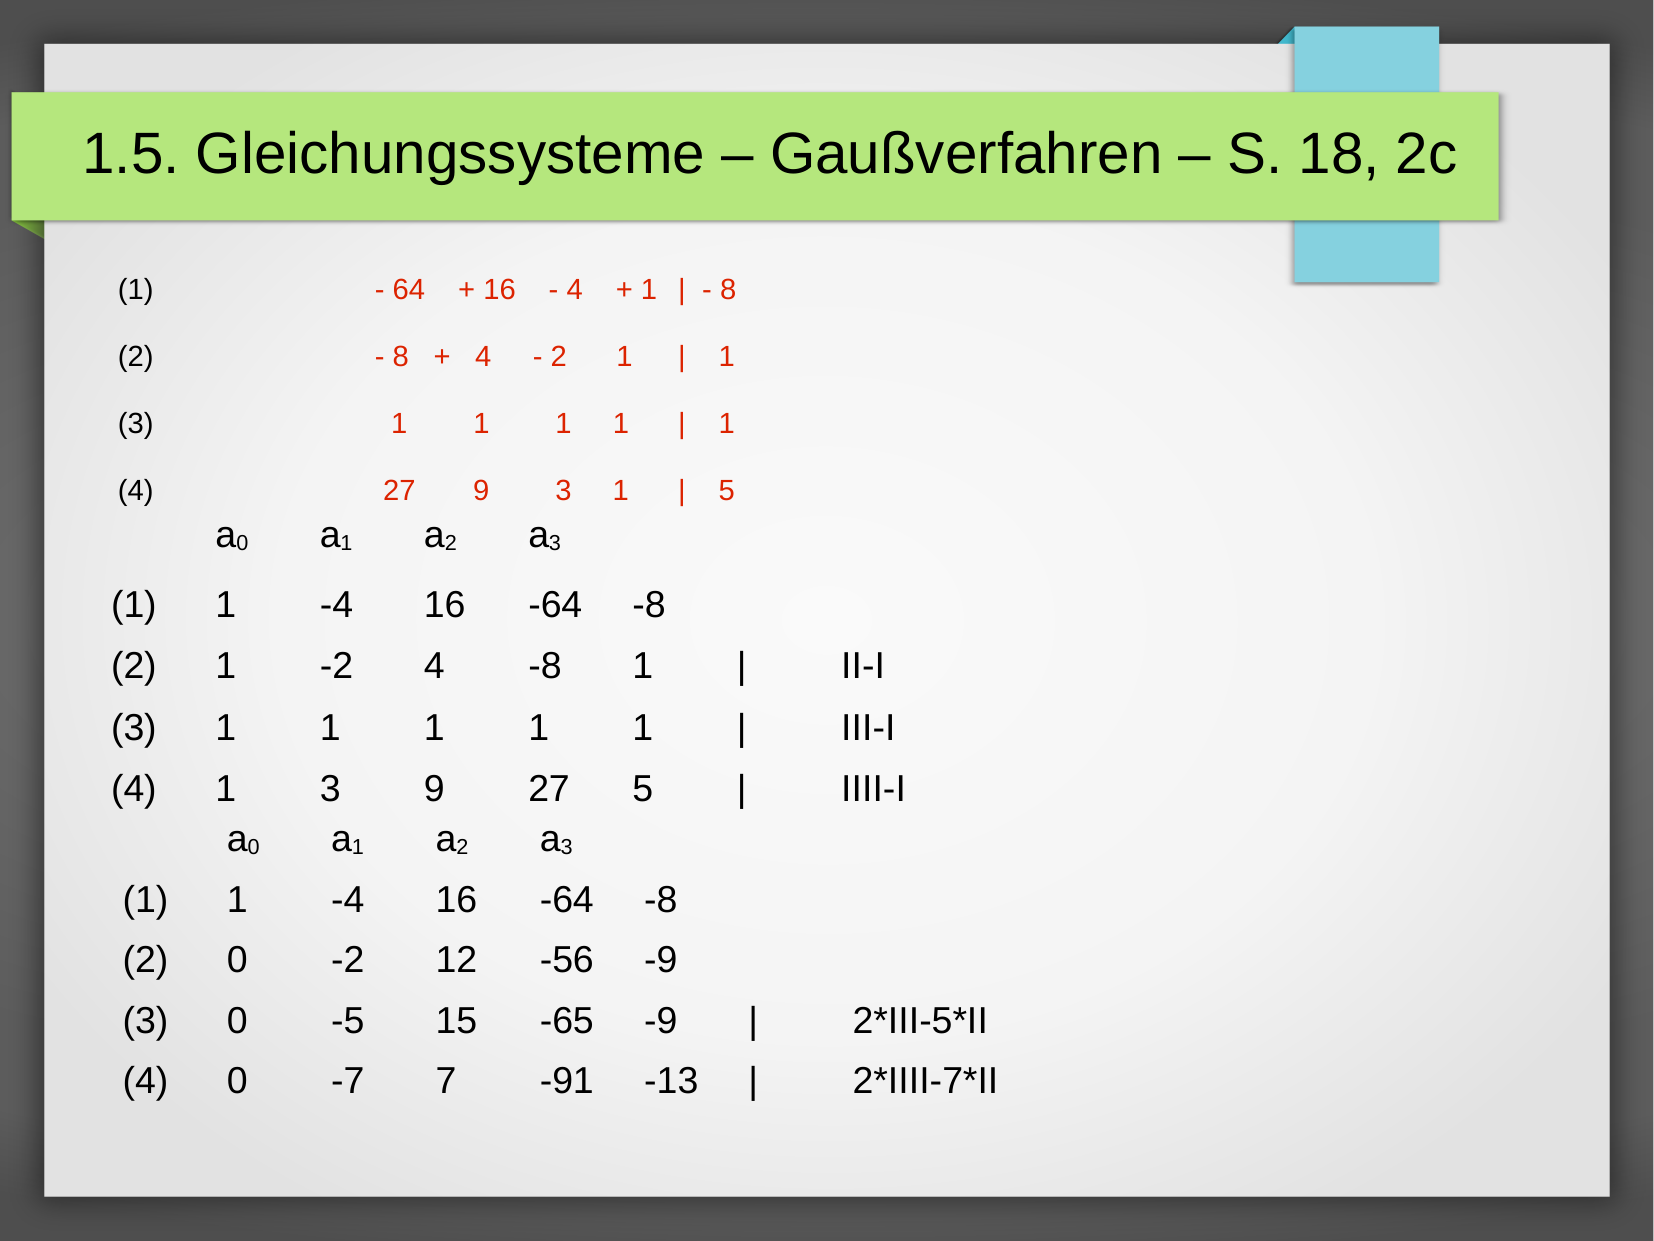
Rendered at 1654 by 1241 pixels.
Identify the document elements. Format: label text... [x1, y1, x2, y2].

table_cell -8 [629, 871, 734, 931]
table_header a2 [409, 506, 514, 576]
table_cell -64 [514, 576, 618, 637]
table_cell 9 [409, 759, 514, 810]
table_header a3 [525, 810, 629, 871]
table_cell (3) [96, 698, 201, 759]
table_header [722, 506, 826, 576]
table_header [96, 506, 201, 576]
table_cell -8 [514, 637, 618, 698]
table_cell IIII-I [826, 759, 931, 810]
table_cell -9 [629, 991, 734, 1052]
table_cell | [722, 698, 826, 759]
table_cell (1) [108, 871, 212, 931]
table_cell II-I [826, 637, 931, 698]
table_cell 12 [421, 931, 525, 991]
table_cell -7 [316, 1052, 421, 1112]
table_cell 16 [421, 871, 525, 931]
table_cell 2*III-5*II [838, 991, 1033, 1052]
table_header [618, 506, 722, 576]
table_cell (4) [108, 1052, 212, 1112]
table_cell (2) [96, 637, 201, 698]
table_cell 1 [212, 871, 316, 931]
table_cell (4) [96, 759, 201, 820]
table_cell 3 [305, 759, 409, 810]
table_header a0 [201, 506, 305, 576]
table_cell -8 [618, 576, 722, 637]
table_cell -2 [305, 637, 409, 698]
table_header a2 [421, 810, 525, 871]
table_cell -5 [316, 991, 421, 1052]
table_cell -64 [525, 871, 629, 931]
table_cell | [734, 1052, 838, 1112]
text_box - 64 + 16 - 4 + 1 | - 8 - 8 + 4 - 2 1 | 1 1 1 1 1 | 1 27 9 3 1 | 5 [103, 249, 1261, 554]
table_cell 16 [409, 576, 514, 637]
table_cell 7 [421, 1052, 525, 1112]
table_cell -4 [316, 871, 421, 931]
table_cell 1 [305, 698, 409, 759]
title 1.5. Gleichungssysteme – Gaußverfahren – S. 18, 2c [82, 94, 1465, 213]
table_cell [722, 576, 826, 637]
table_cell -65 [525, 991, 629, 1052]
table_cell | [722, 759, 826, 810]
table_cell [734, 931, 838, 991]
table_cell -91 [525, 1052, 629, 1112]
table_cell 1 [201, 698, 305, 759]
picture [0, 0, 1654, 1241]
table_cell [826, 576, 931, 637]
table_cell -4 [305, 576, 409, 637]
table_cell 5 [618, 759, 722, 810]
table_cell -56 [525, 931, 629, 991]
table_cell -13 [629, 1052, 734, 1112]
table_cell (2) [108, 931, 212, 991]
table_cell III-I [826, 698, 931, 759]
table_header a3 [514, 506, 618, 576]
table_cell 1 [618, 637, 722, 698]
table_cell | [722, 637, 826, 698]
table_cell 1 [201, 637, 305, 698]
table_cell 2*IIII-7*II [838, 1052, 1033, 1112]
table_header [734, 810, 838, 871]
table_header [838, 810, 1033, 871]
table_cell 1 [618, 698, 722, 759]
table_cell [838, 871, 1033, 931]
table_header a0 [212, 810, 316, 871]
table_cell -2 [316, 931, 421, 991]
table_cell (1) [96, 576, 201, 637]
table_cell [734, 871, 838, 931]
table_cell -9 [629, 931, 734, 991]
table_cell [838, 931, 1033, 991]
table_cell 27 [514, 759, 618, 810]
table_header a1 [316, 810, 421, 871]
table_cell 1 [201, 576, 305, 637]
table_header [826, 506, 931, 576]
table_header a1 [305, 506, 409, 576]
table_cell 15 [421, 991, 525, 1052]
table_cell 0 [212, 1052, 316, 1112]
table_cell 0 [212, 931, 316, 991]
table_cell 4 [409, 637, 514, 698]
table_header [108, 810, 212, 871]
table_header [629, 810, 734, 871]
table_cell 1 [514, 698, 618, 759]
table_cell | [734, 991, 838, 1052]
table_cell 1 [409, 698, 514, 759]
table_cell (3) [108, 991, 212, 1052]
table_cell 0 [212, 991, 316, 1052]
table_cell 1 [201, 759, 305, 810]
